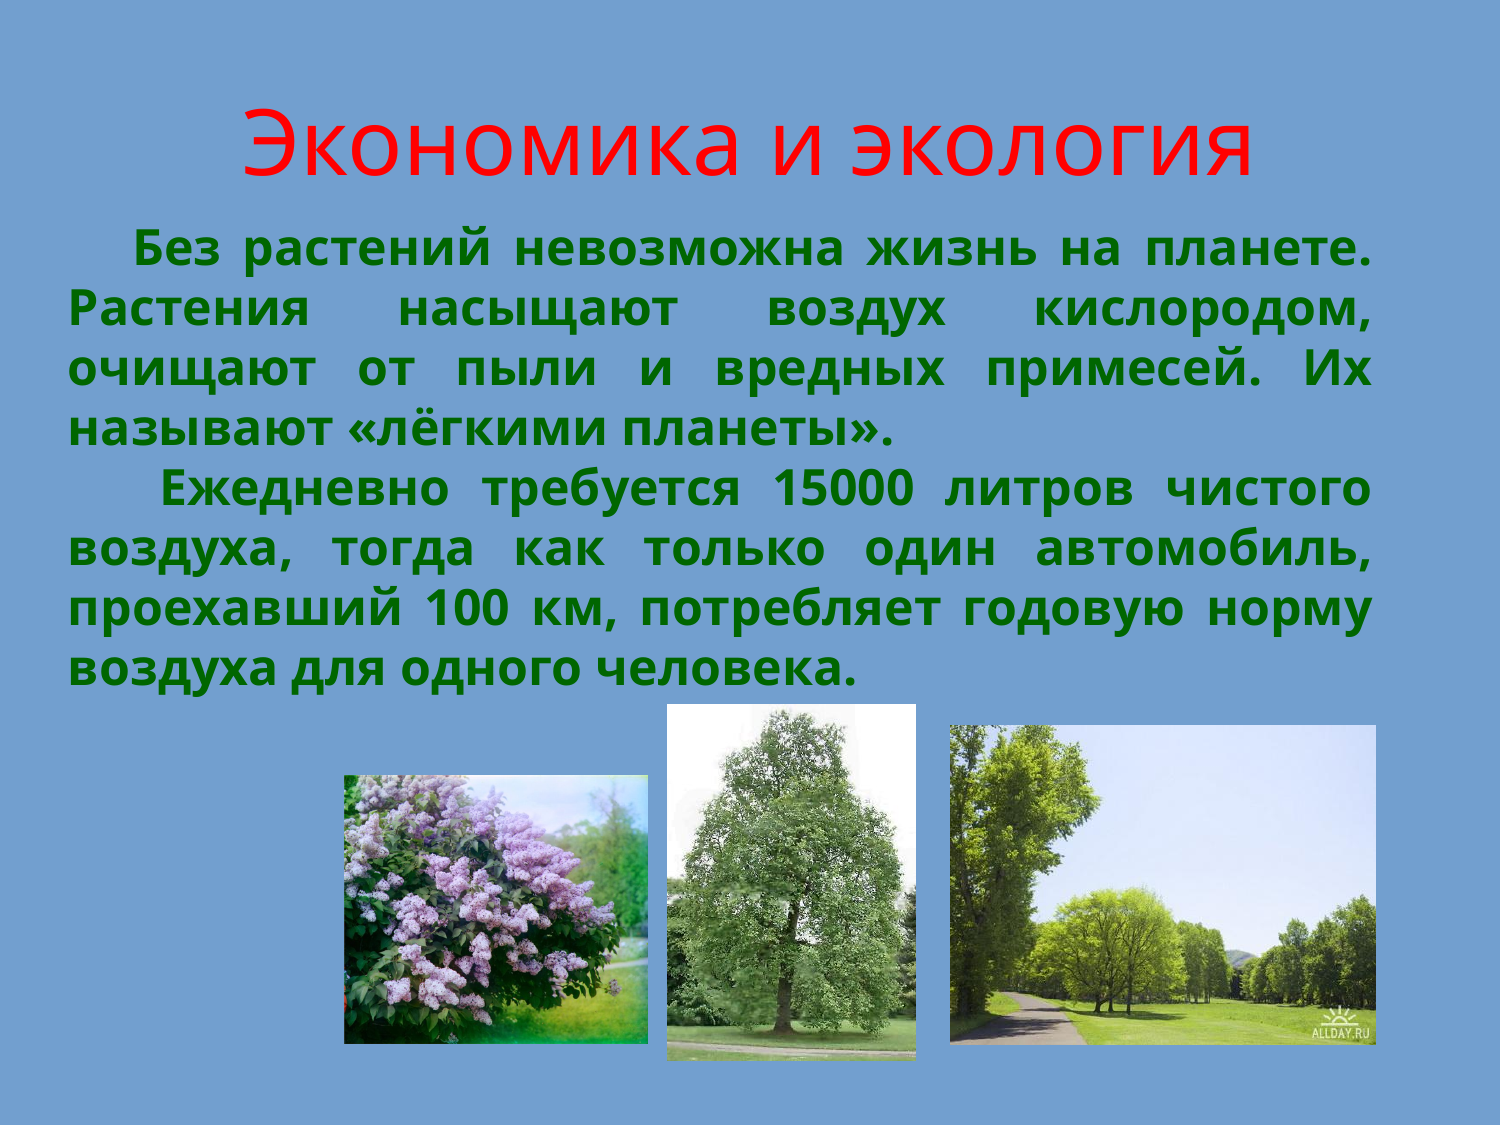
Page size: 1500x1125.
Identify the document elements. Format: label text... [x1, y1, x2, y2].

picture [950, 725, 1376, 1045]
title Экономика и экология [75, 45, 1425, 233]
picture [667, 704, 916, 1061]
text_box Без растений невозможна жизнь на планете. Растения насыщают воздух кислородом, очищают от пыли и вредных примесей. Их называют «лёгкими планеты». Ежедневно требуется 15000 литров чистого воздуха, тогда как только один автомобиль, проехавший 100 км, потребляет годовую норму воздуха для одного человека. [53, 208, 1388, 703]
picture [344, 775, 648, 1044]
